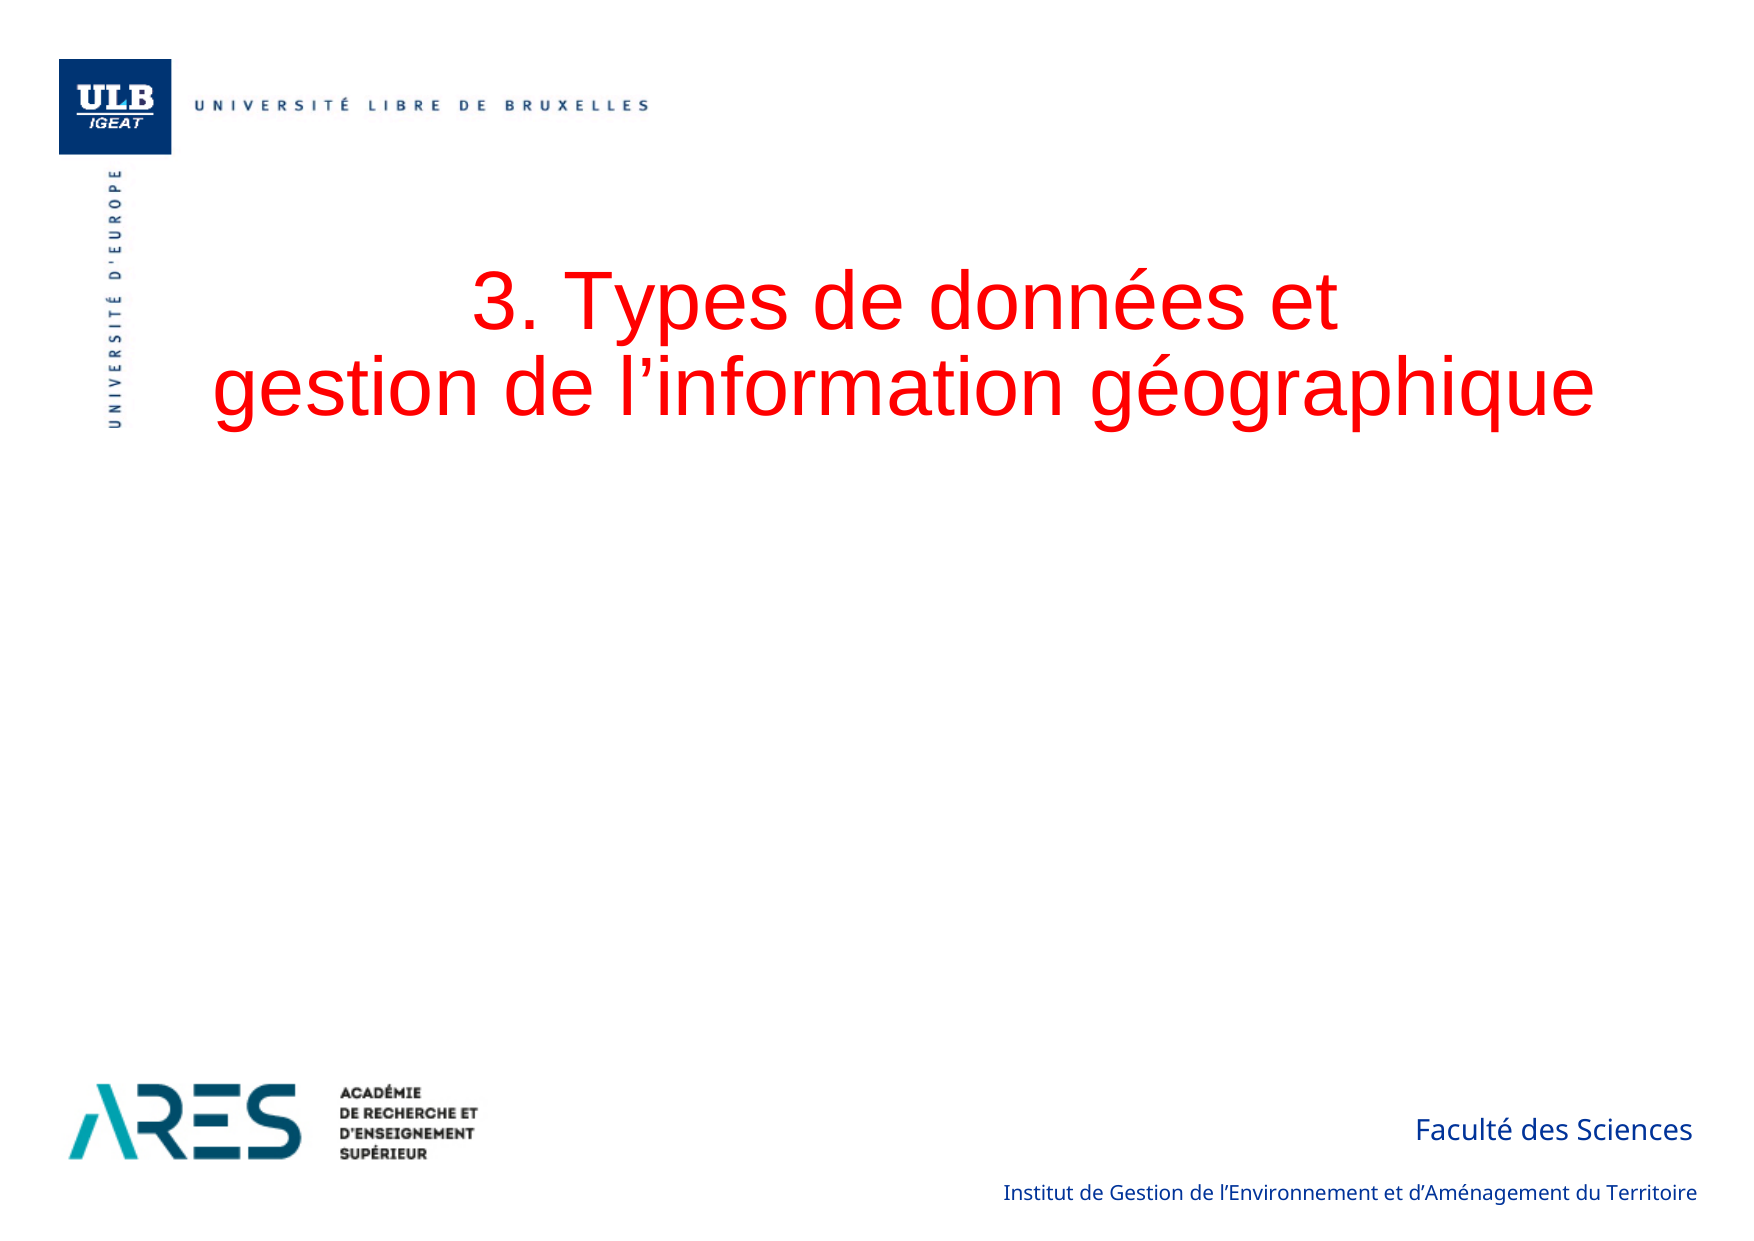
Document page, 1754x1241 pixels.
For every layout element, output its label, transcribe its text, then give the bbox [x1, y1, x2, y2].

text_box Institut de Gestion de l’Environnement et d’Aménagement du Territoire [988, 1170, 1719, 1215]
title 3. Types de données et gestion de l’information géographique [181, 84, 1654, 616]
text_box Faculté des Sciences [1400, 1101, 1709, 1157]
picture [0, 59, 1695, 1235]
